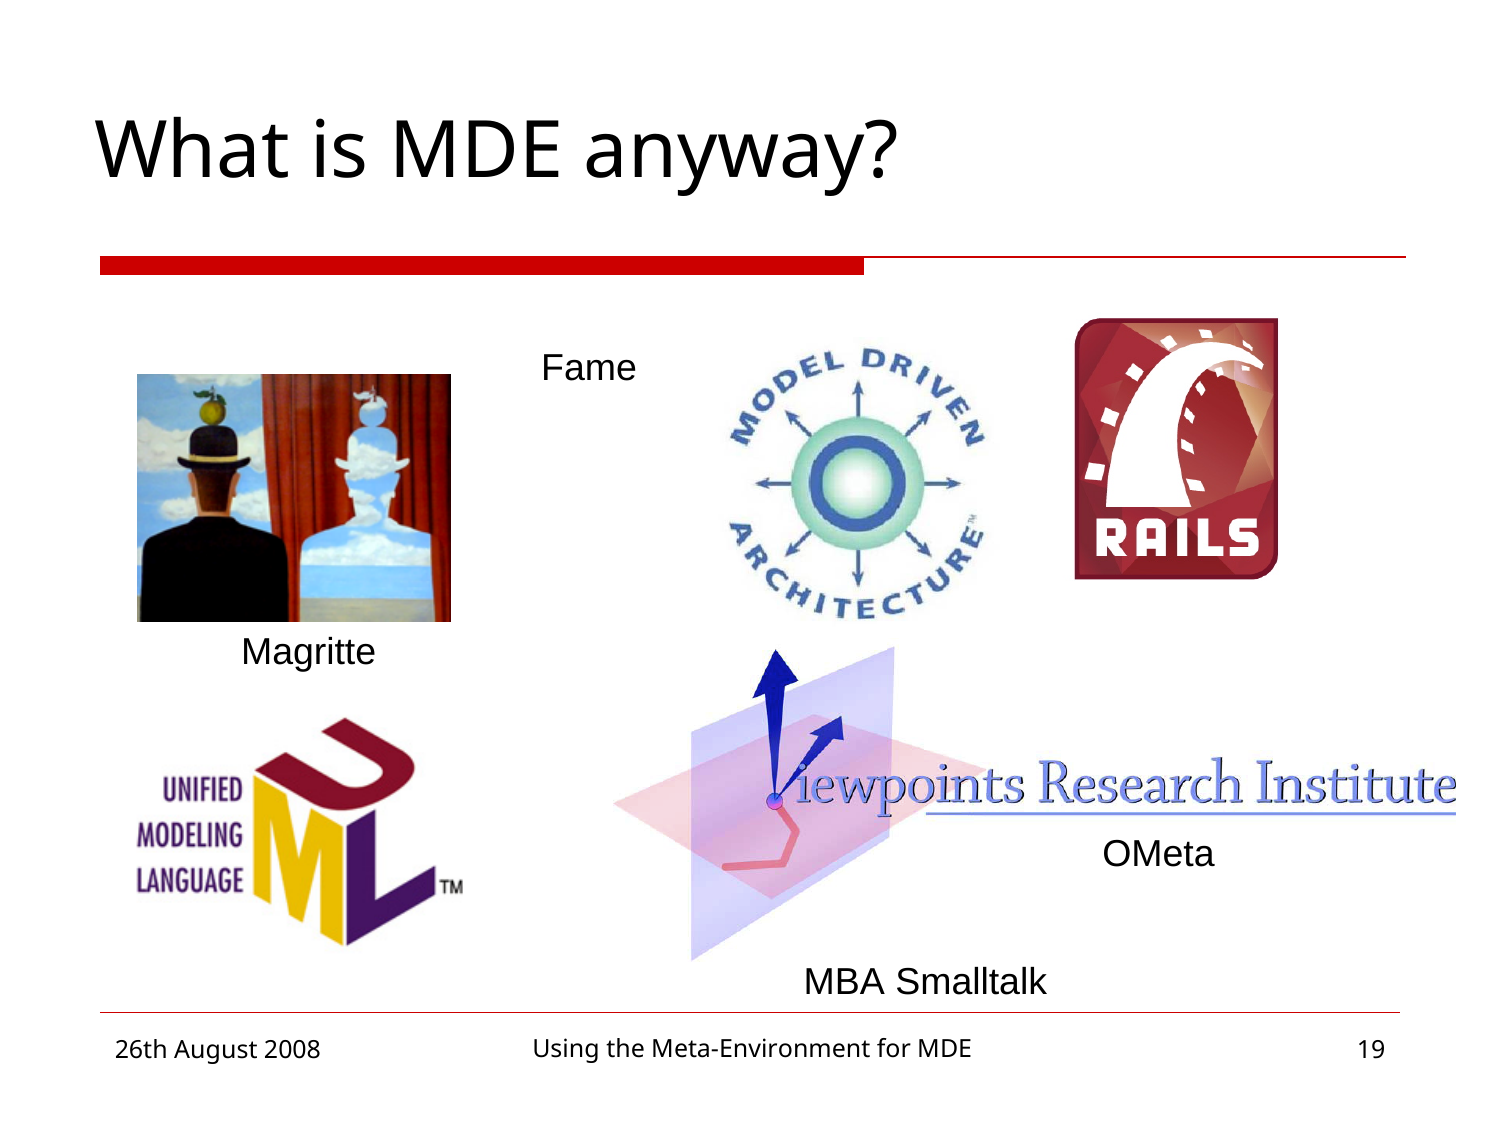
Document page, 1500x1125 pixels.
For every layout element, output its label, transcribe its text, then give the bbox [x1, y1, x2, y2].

text_box Fame [525, 337, 654, 399]
text_box Magritte [226, 623, 392, 682]
text_box MBA Smalltalk [787, 951, 1062, 1013]
picture [0, 0, 1500, 1125]
text_box OMeta [1087, 825, 1230, 884]
title What is MDE anyway? [94, 44, 1407, 250]
